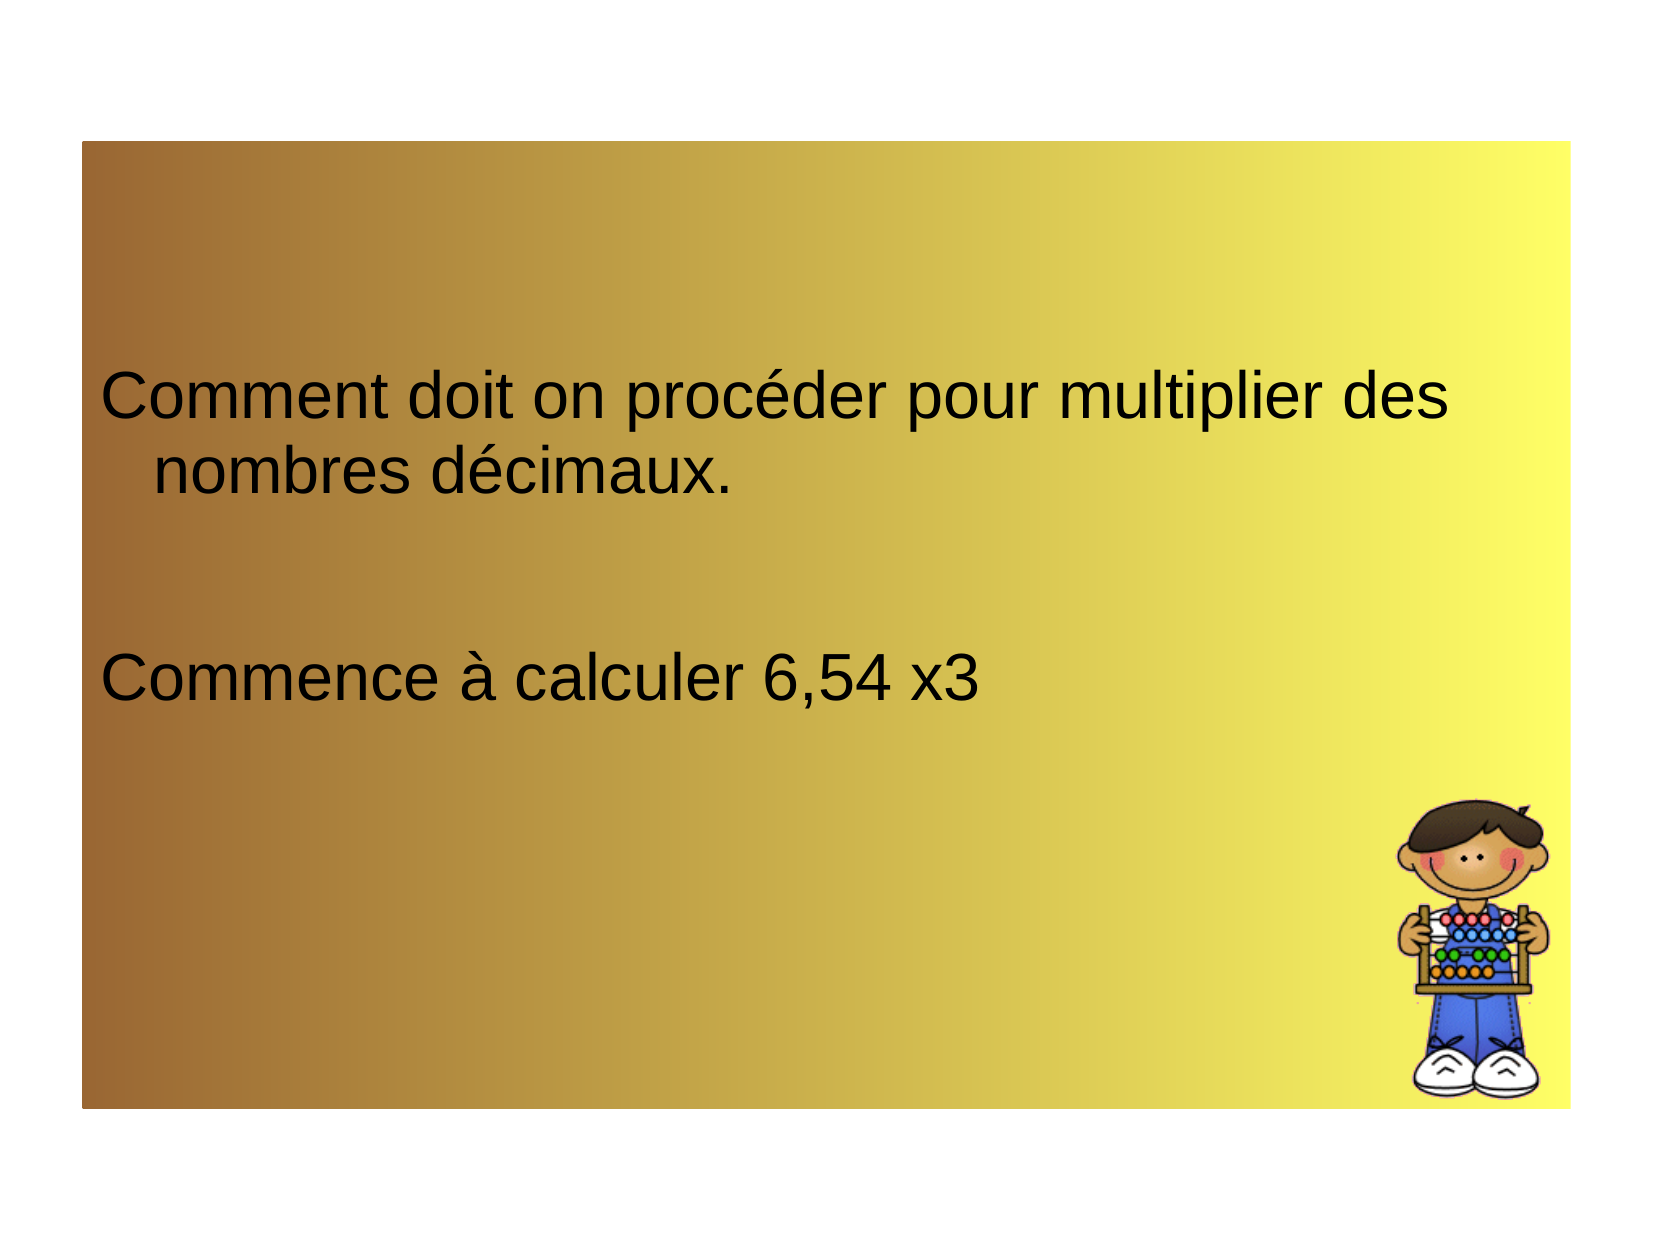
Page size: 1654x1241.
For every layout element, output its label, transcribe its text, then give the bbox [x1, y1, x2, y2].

picture [1393, 791, 1560, 1106]
list Comment doit on procéder pour multiplier des nombres décimaux. Commence à calculer 6,54 x3 [82, 141, 1571, 1109]
